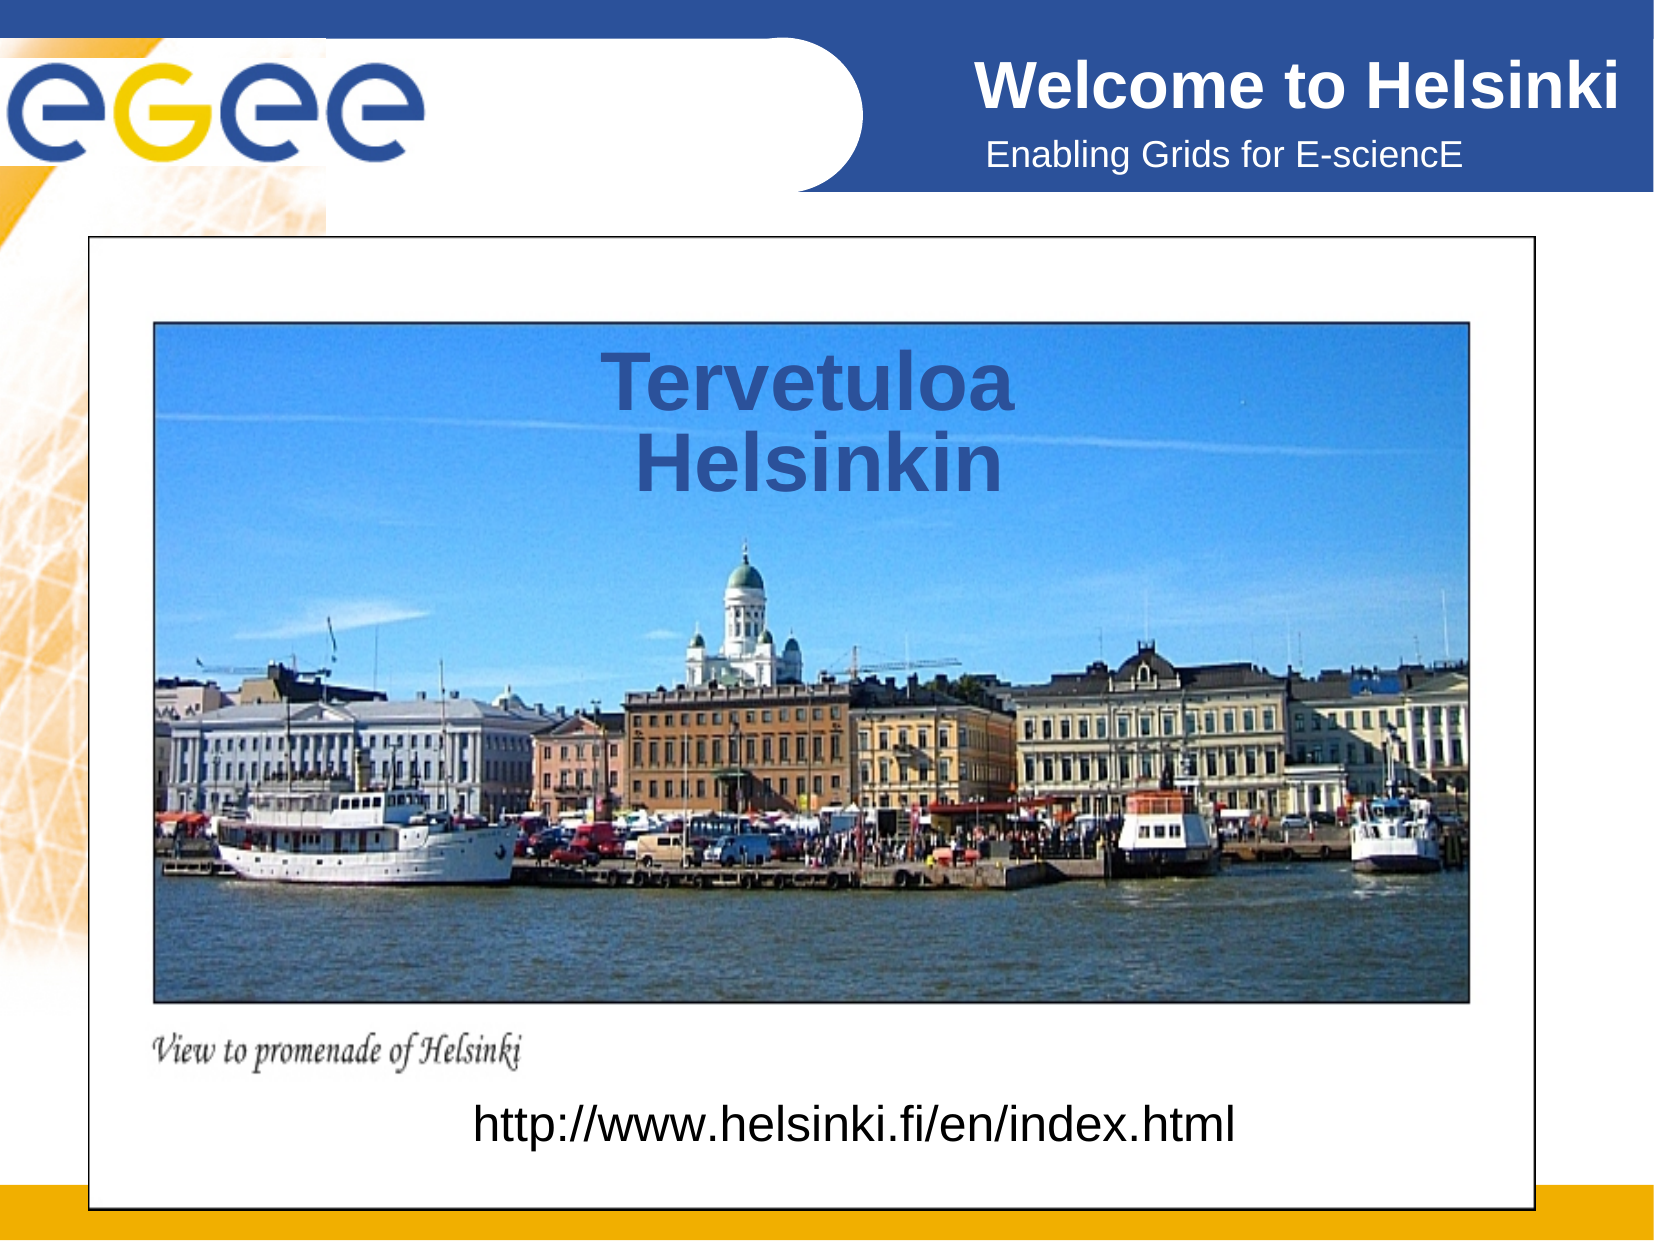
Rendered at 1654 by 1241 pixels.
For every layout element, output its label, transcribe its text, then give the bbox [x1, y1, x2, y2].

title Welcome to Helsinki [407, 0, 1622, 179]
text_box http://www.helsinki.fi/en/index.html [472, 1095, 1237, 1152]
picture [0, 38, 1536, 1211]
subtitle Tervetuloa Helsinkin [383, 174, 1199, 680]
